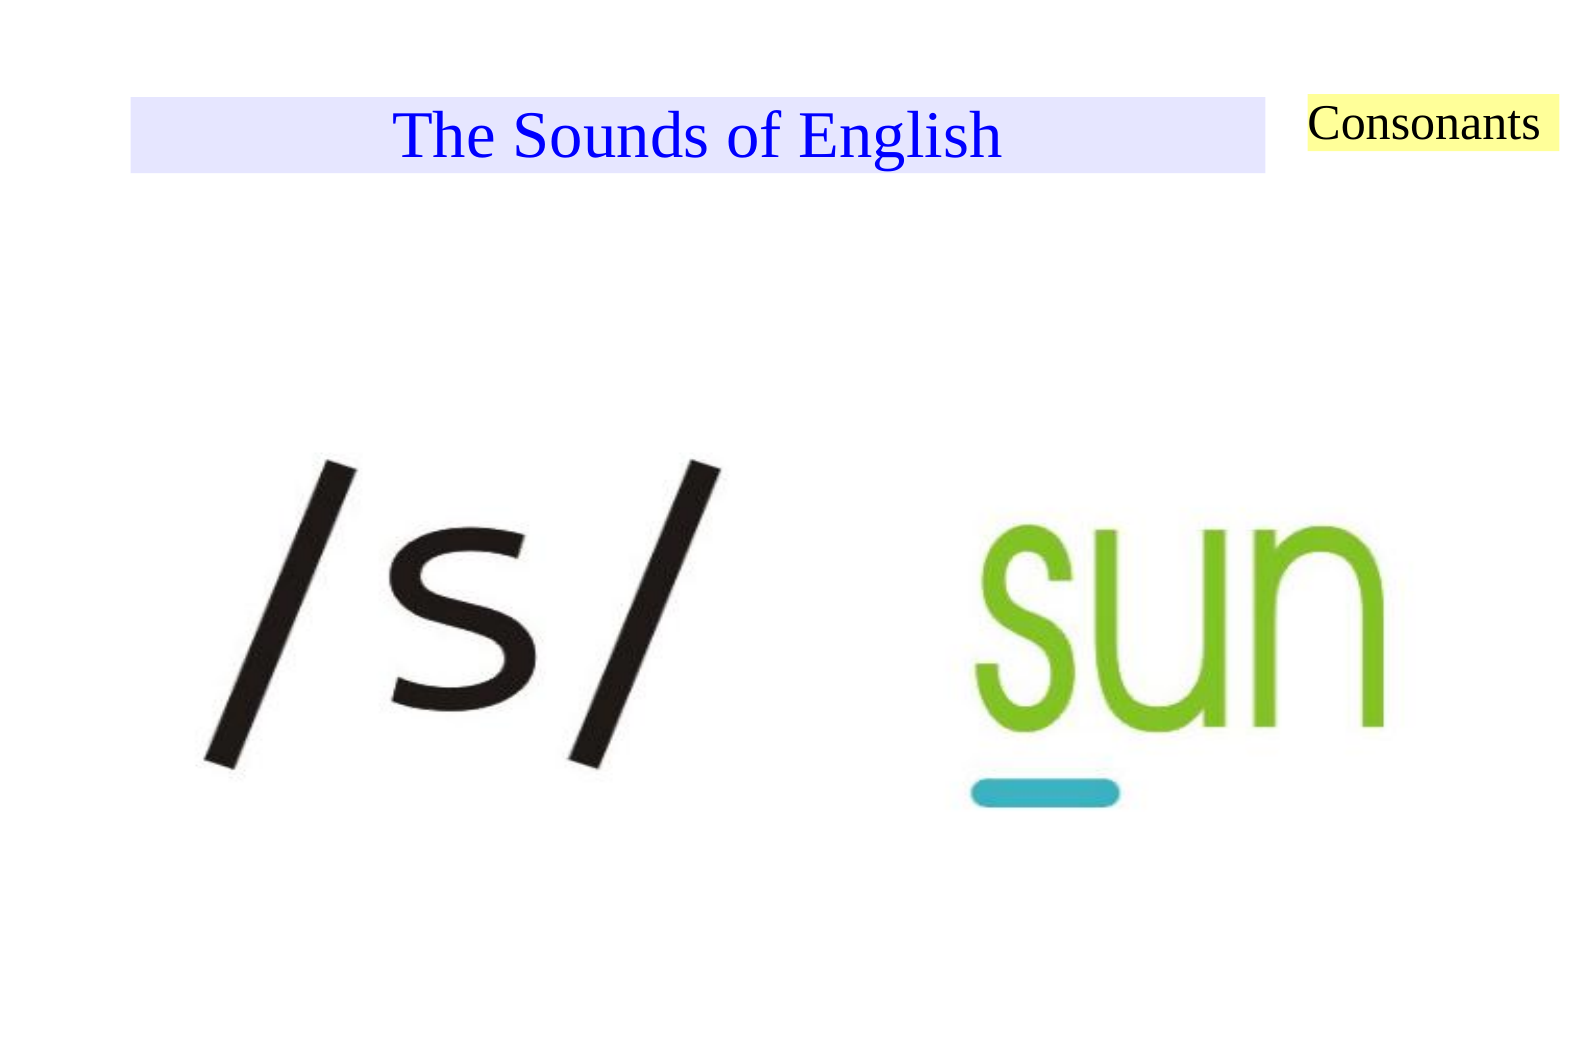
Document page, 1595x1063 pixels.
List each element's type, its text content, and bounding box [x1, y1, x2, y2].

picture [146, 206, 1480, 1029]
text_box The Sounds of English [130, 97, 1266, 174]
text_box Consonants [1307, 94, 1560, 152]
